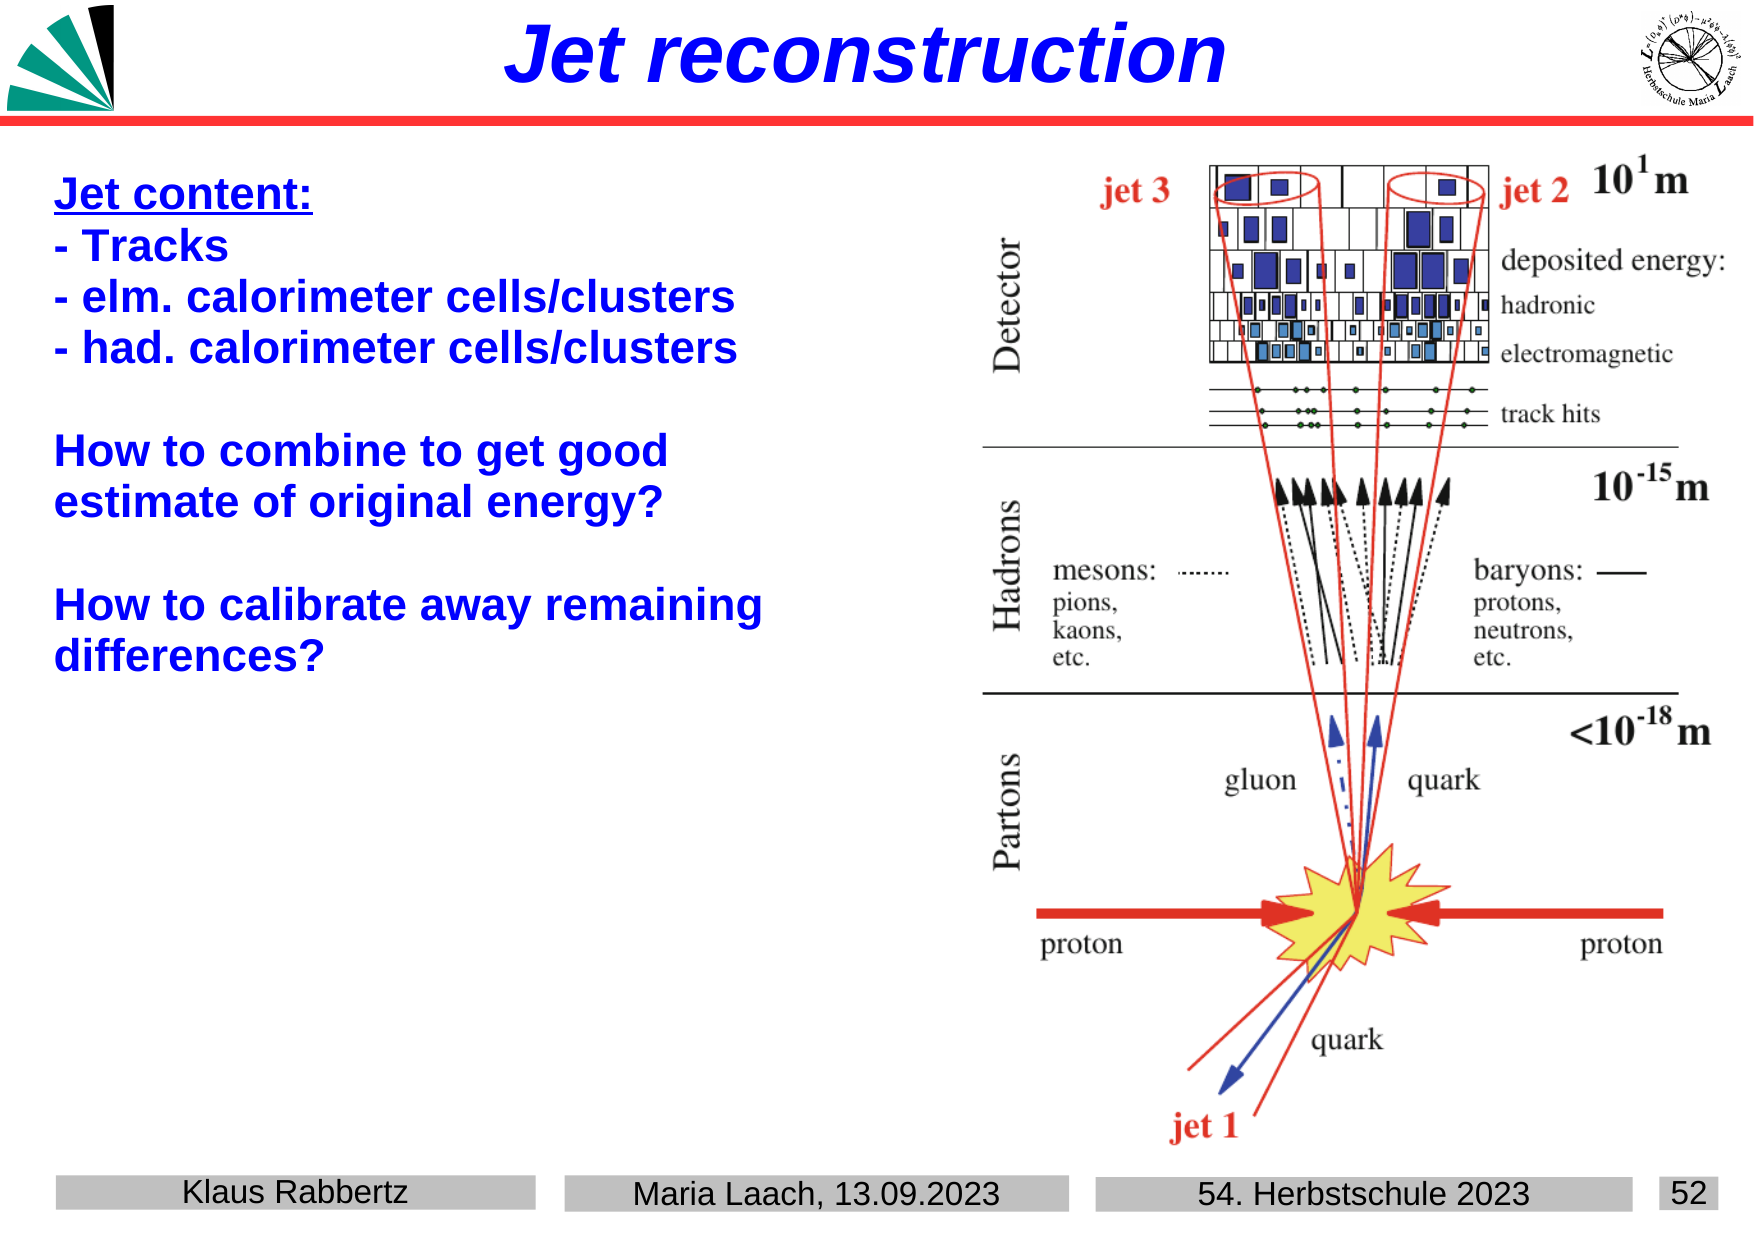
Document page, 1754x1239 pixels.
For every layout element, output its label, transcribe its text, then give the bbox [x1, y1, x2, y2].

picture [7, 5, 114, 112]
title Jet reconstruction [120, 0, 1612, 107]
text_box Jet content: - Tracks - elm. calorimeter cells/clusters - had. calorimeter cells/clusters How to combine to get good estimate of original energy? How to calibrate away remaining differences? [41, 162, 844, 687]
picture [970, 146, 1730, 1153]
picture [1641, 11, 1741, 106]
